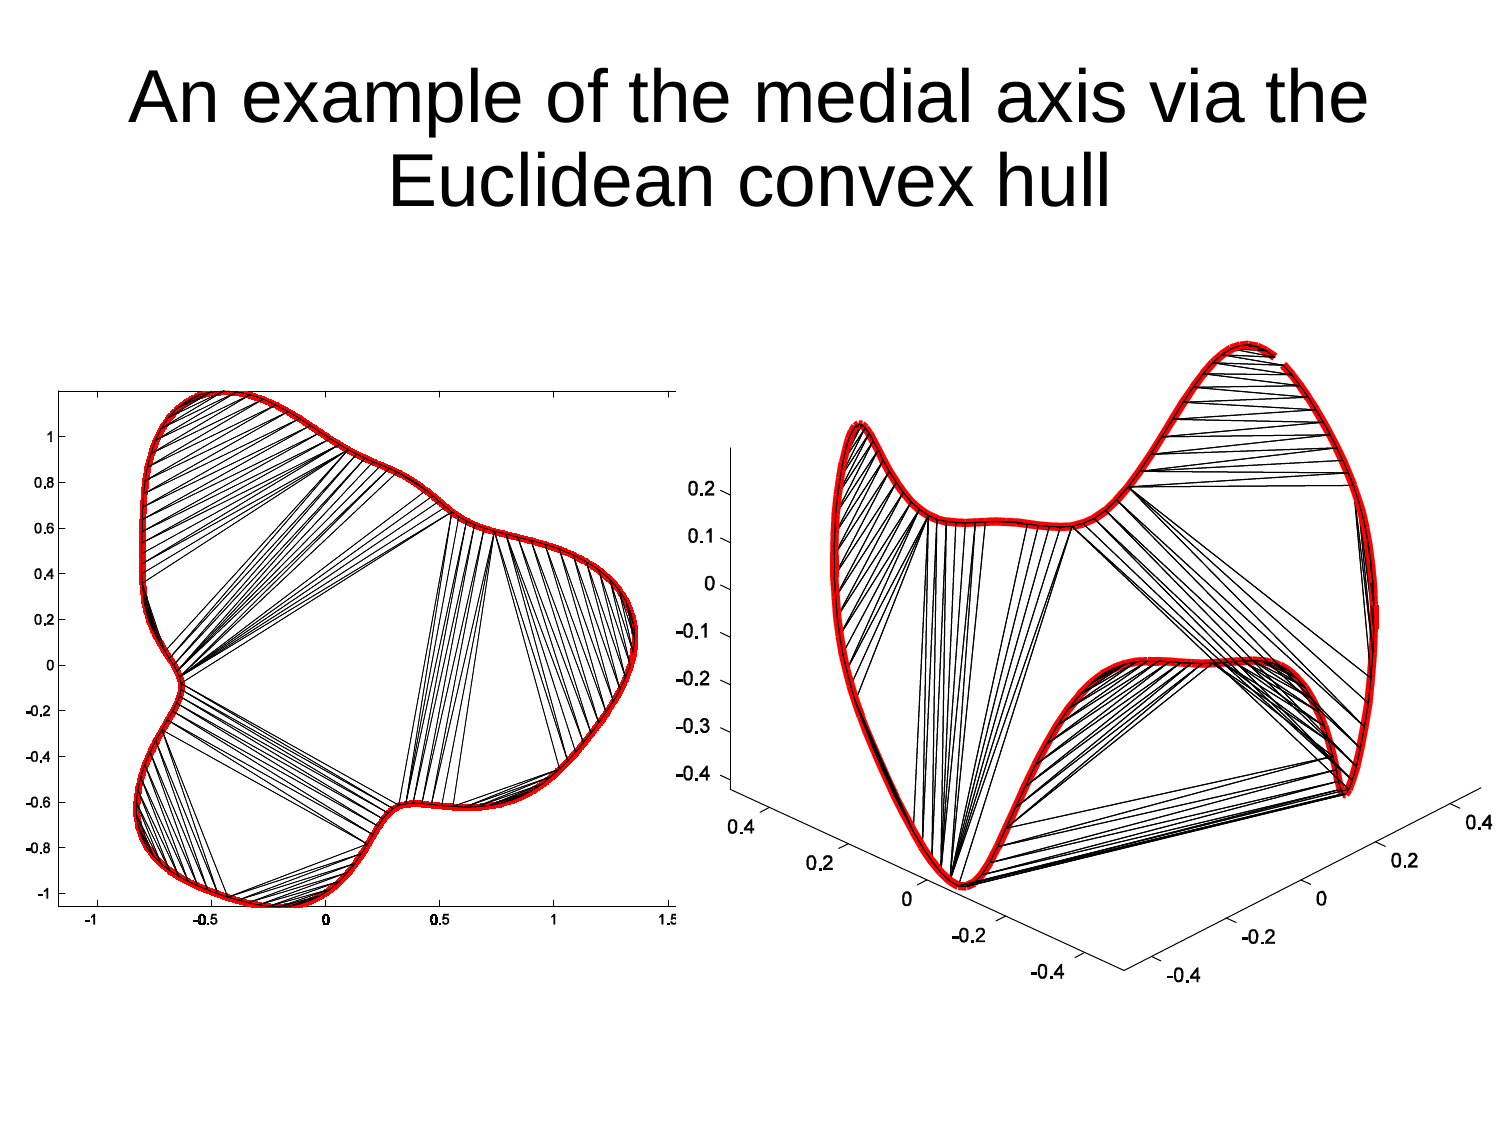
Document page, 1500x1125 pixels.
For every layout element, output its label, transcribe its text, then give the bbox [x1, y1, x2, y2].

picture [24, 258, 1500, 988]
title An example of the medial axis via the Euclidean convex hull [50, 41, 1450, 237]
